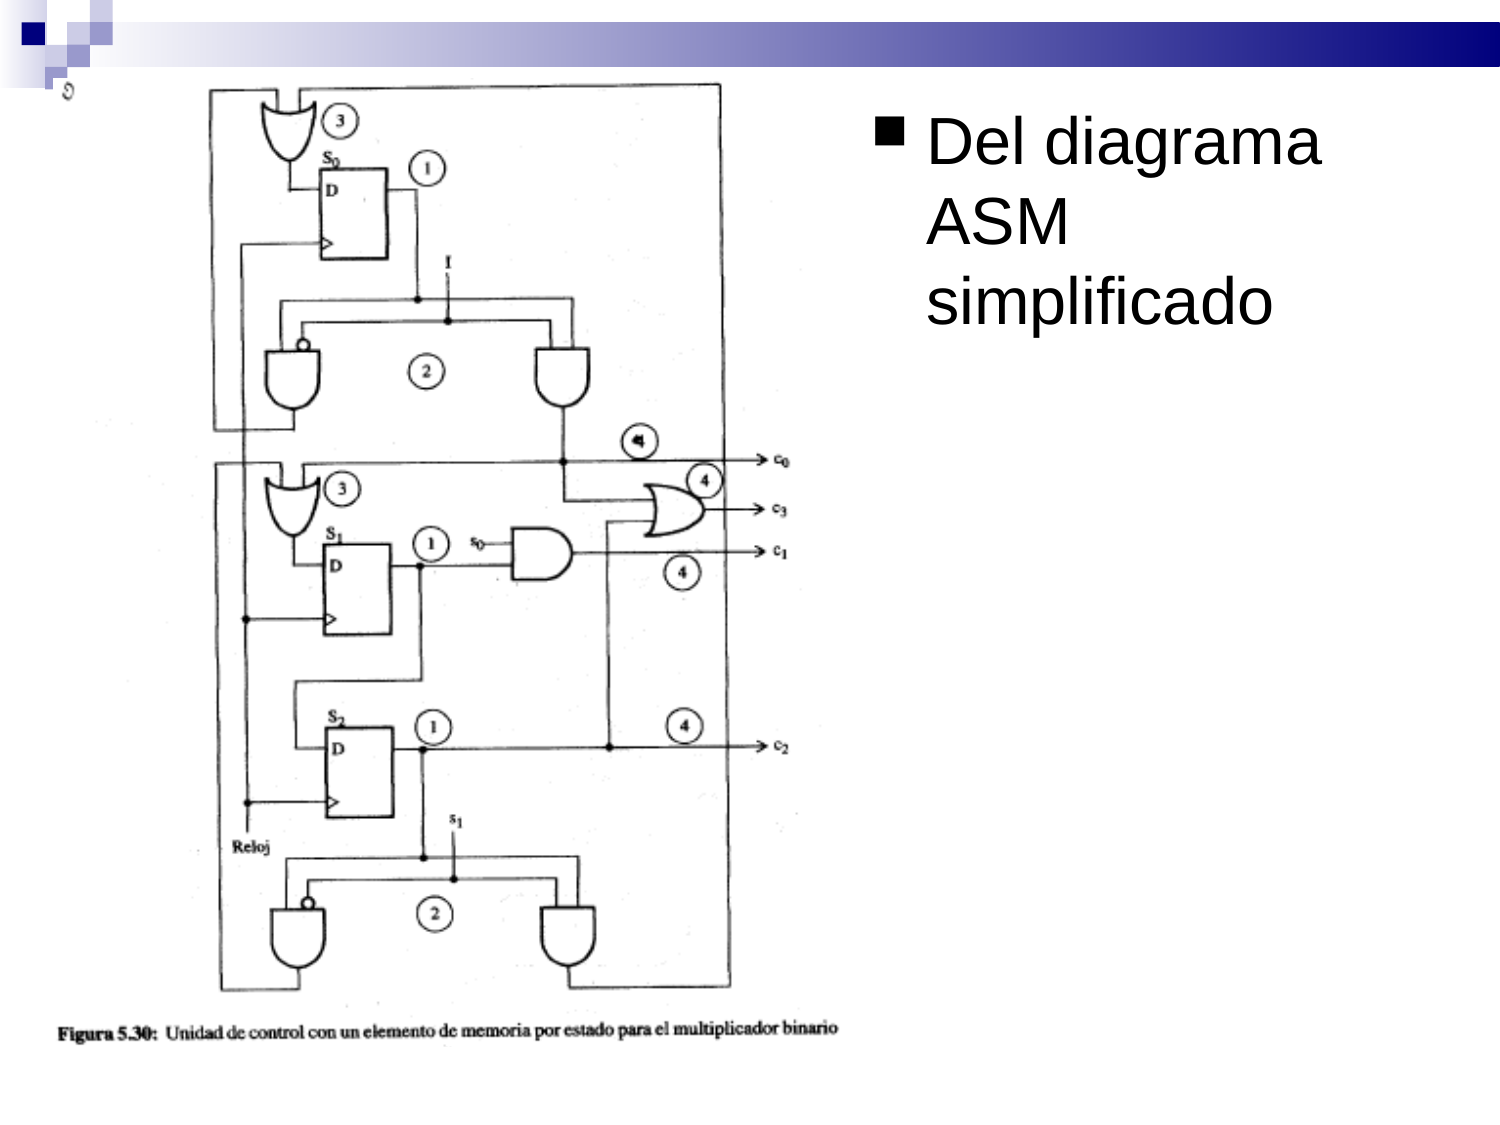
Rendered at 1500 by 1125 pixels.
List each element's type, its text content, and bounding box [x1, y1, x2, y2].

list Del diagrama ASM simplificado [856, 90, 1377, 964]
picture [53, 78, 847, 1047]
